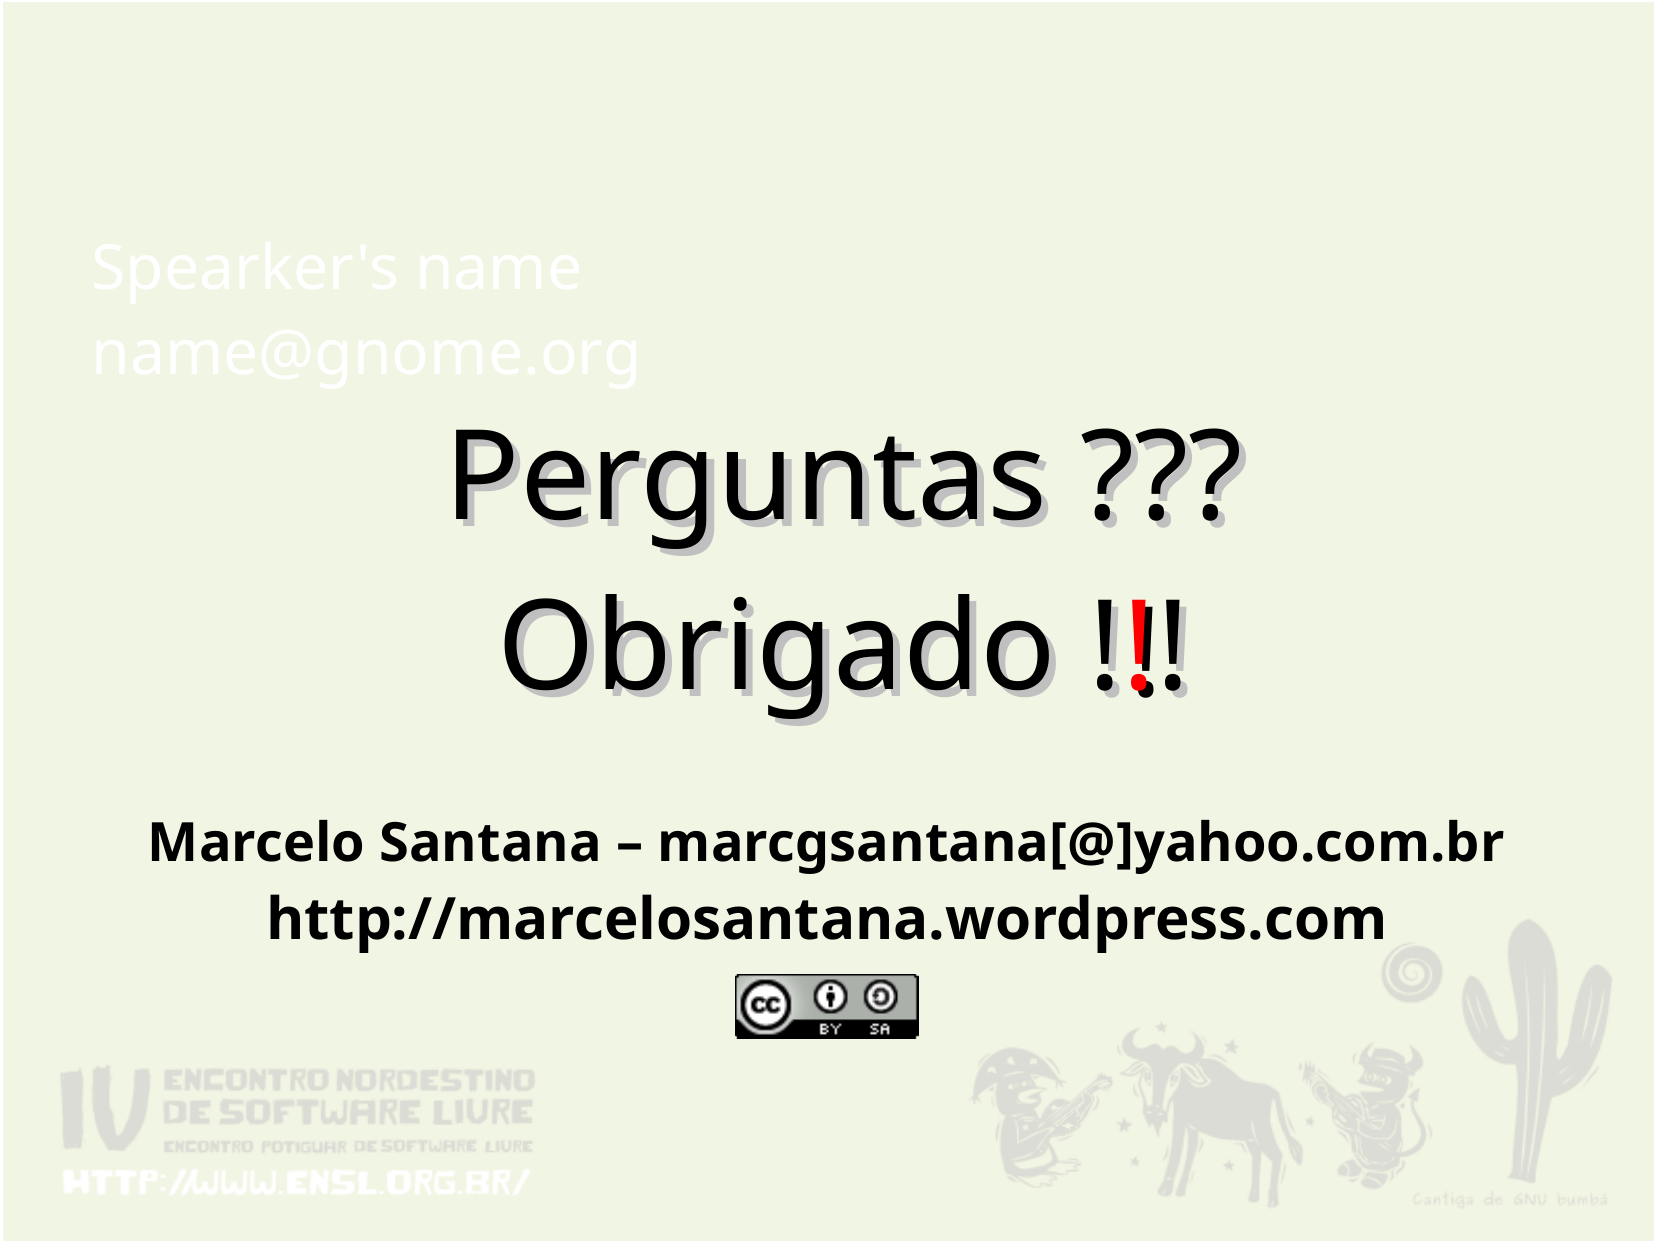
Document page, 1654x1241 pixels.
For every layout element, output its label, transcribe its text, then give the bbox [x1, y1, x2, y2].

text_box Marcelo Santana – marcgsantana[@]yahoo.com.br http://marcelosantana.wordpress.com [118, 796, 1536, 1003]
text_box Spearker's name name@gnome.org [76, 224, 1199, 390]
text_box Perguntas ??? Obrigado !!! [429, 378, 1224, 709]
picture [735, 974, 919, 1039]
